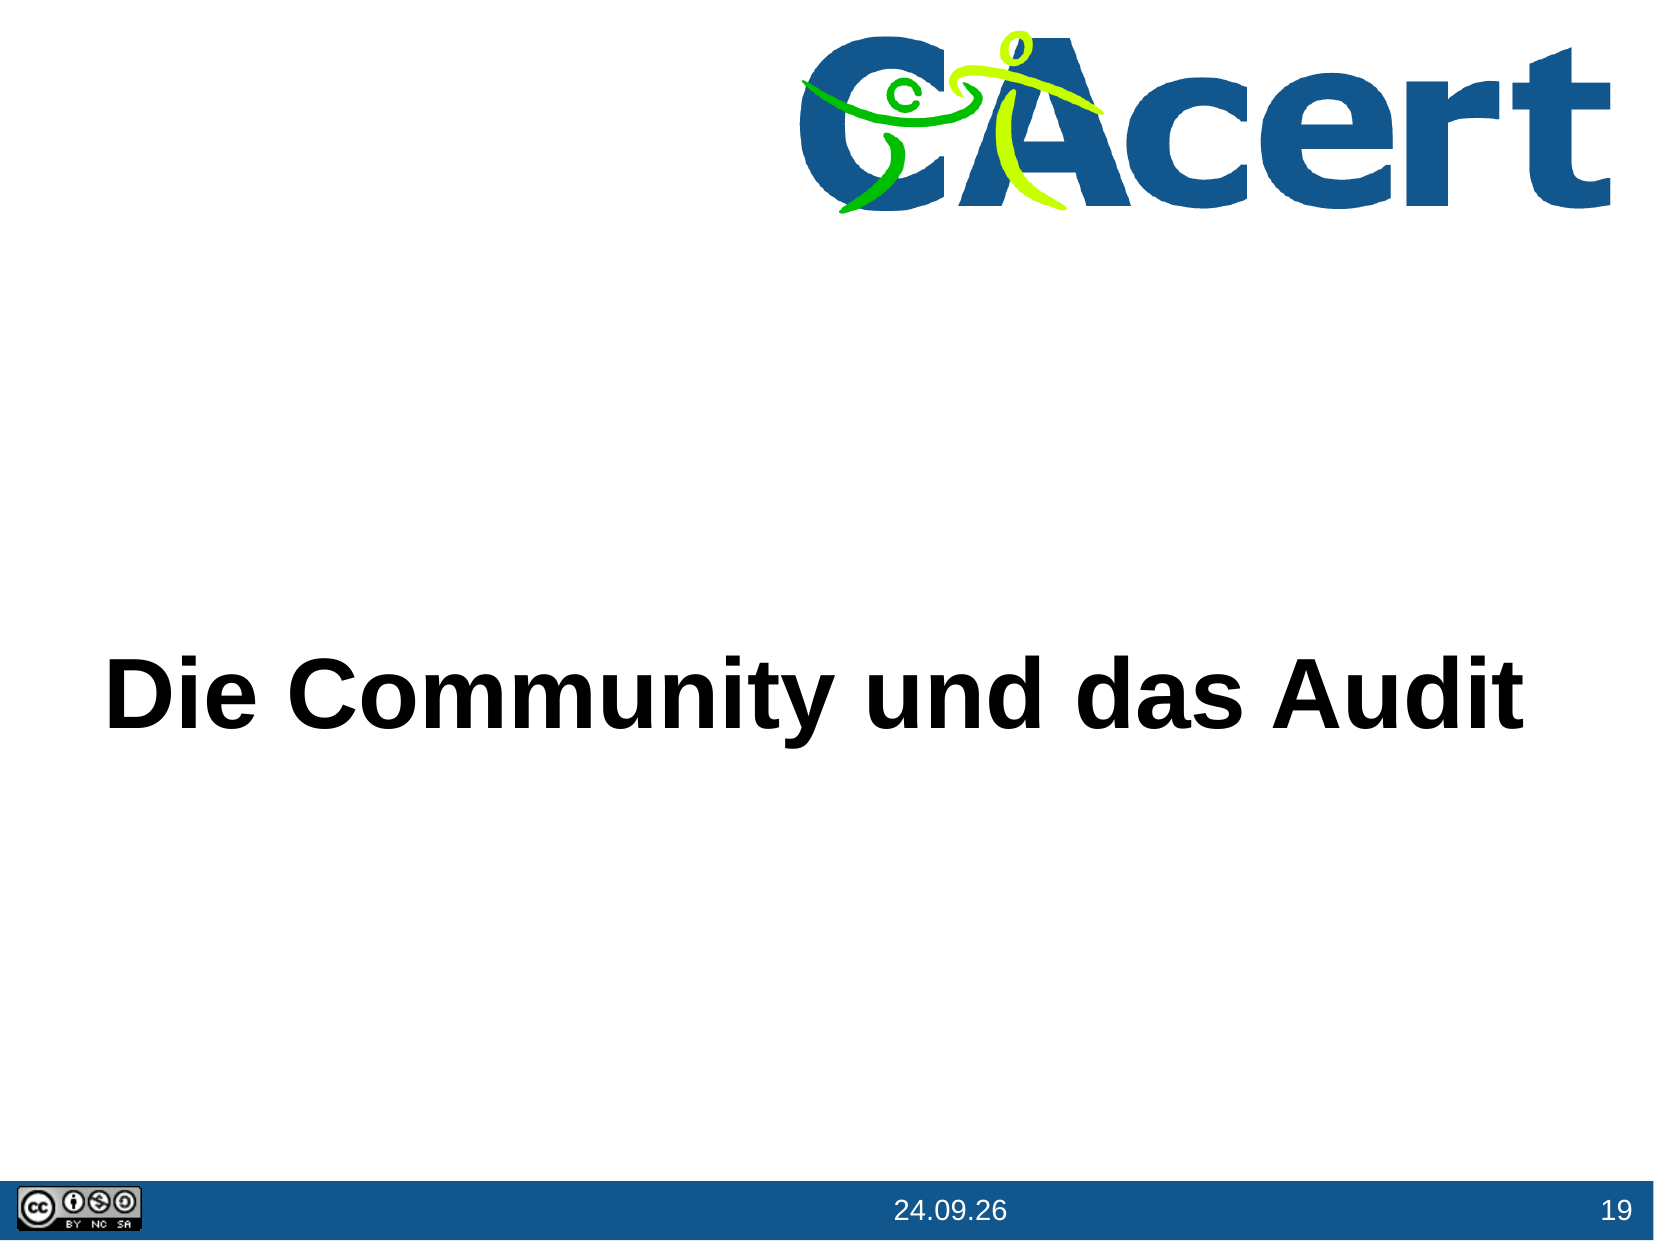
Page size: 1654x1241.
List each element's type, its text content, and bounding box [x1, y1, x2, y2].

picture [797, 27, 1613, 215]
picture [17, 1186, 142, 1231]
title Die Community und das Audit [70, 265, 1560, 1123]
